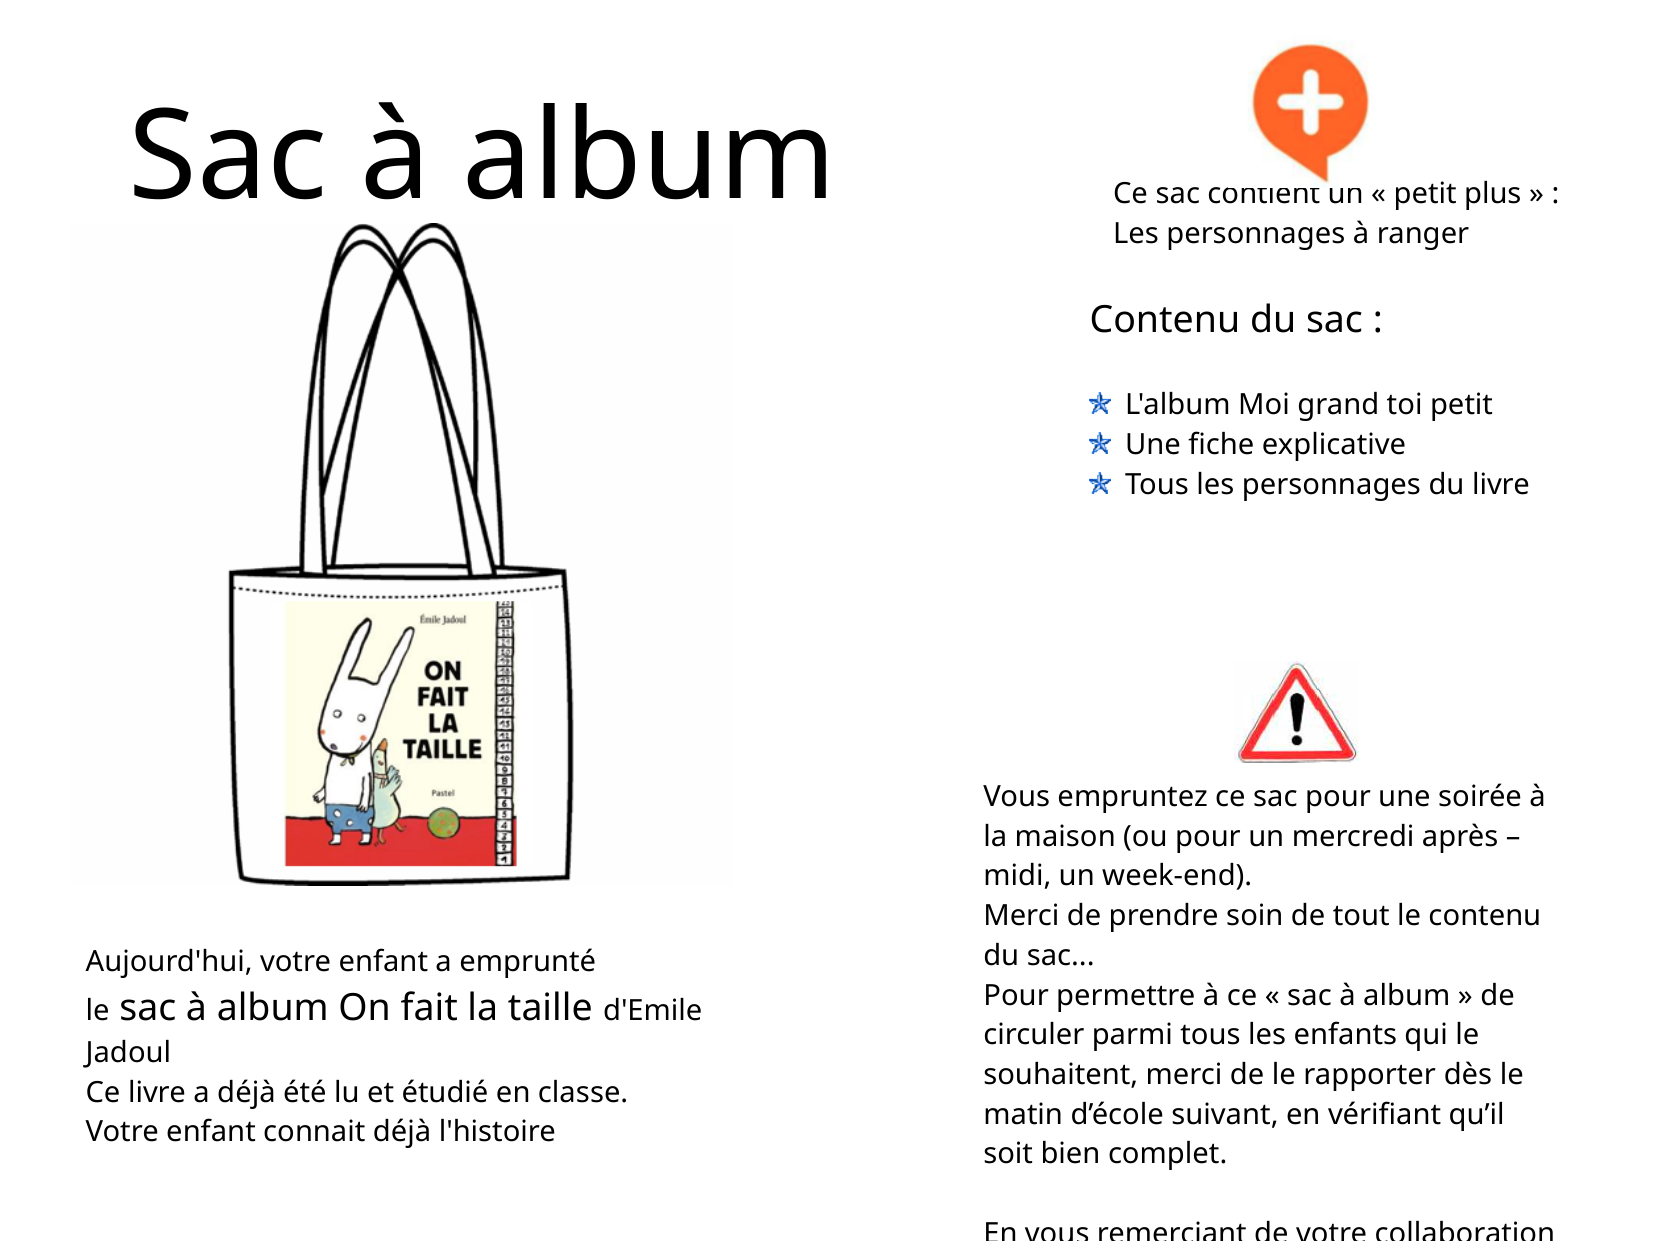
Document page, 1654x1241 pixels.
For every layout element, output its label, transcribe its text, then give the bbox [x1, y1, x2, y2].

picture [70, 223, 733, 886]
text_box Contenu du sac : L'album Moi grand toi petit Une fiche explicative Tous les personnages du livre [1074, 285, 1607, 752]
text_box Vous empruntez ce sac pour une soirée à la maison (ou pour un mercredi après – midi, un week-end). Merci de prendre soin de tout le contenu du sac... Pour permettre à ce « sac à album » de circuler parmi tous les enfants qui le souhaitent, merci de le rapporter dès le matin d’école suivant, en vérifiant qu’il soit bien complet. En vous remerciant de votre collaboration [968, 767, 1571, 1143]
picture [1228, 649, 1364, 772]
text_box Sac à album [106, 35, 898, 379]
text_box Aujourd'hui, votre enfant a emprunté le sac à album On fait la taille d'Emile Jadoul Ce livre a déjà été lu et étudié en classe. Votre enfant connait déjà l'histoire [70, 933, 804, 1228]
picture [1228, 35, 1383, 189]
text_box Ce sac contient un « petit plus » : Les personnages à ranger [1098, 165, 1583, 285]
